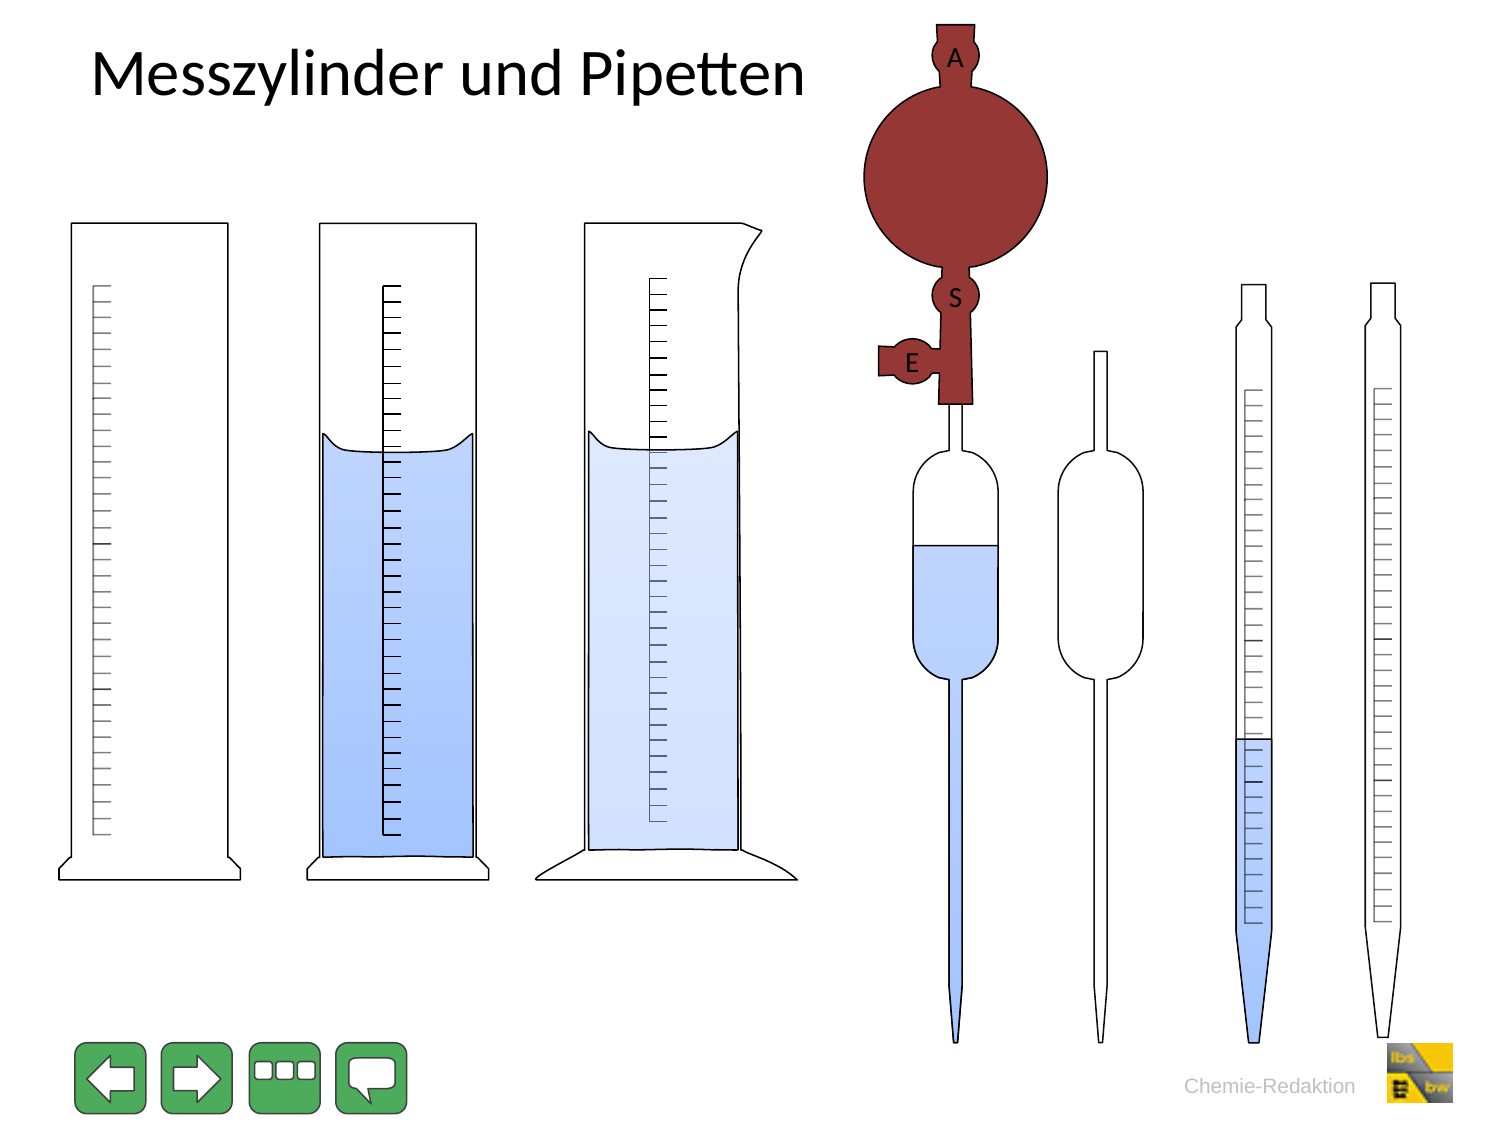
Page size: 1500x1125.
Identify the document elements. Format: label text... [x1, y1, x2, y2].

text_box [1365, 283, 1401, 1038]
text_box [878, 346, 890, 376]
text_box [1058, 351, 1144, 1043]
text_box [1236, 284, 1272, 1043]
text_box [58, 223, 241, 880]
text_box [936, 24, 975, 30]
text_box [864, 81, 1048, 270]
text_box [535, 223, 798, 880]
title Messzylinder und Pipetten [75, 20, 1426, 110]
text_box E [890, 335, 935, 386]
picture [1387, 1043, 1453, 1103]
text_box S [933, 270, 978, 321]
text_box A [931, 30, 980, 81]
text_box [913, 321, 999, 1043]
text_box [307, 223, 489, 880]
